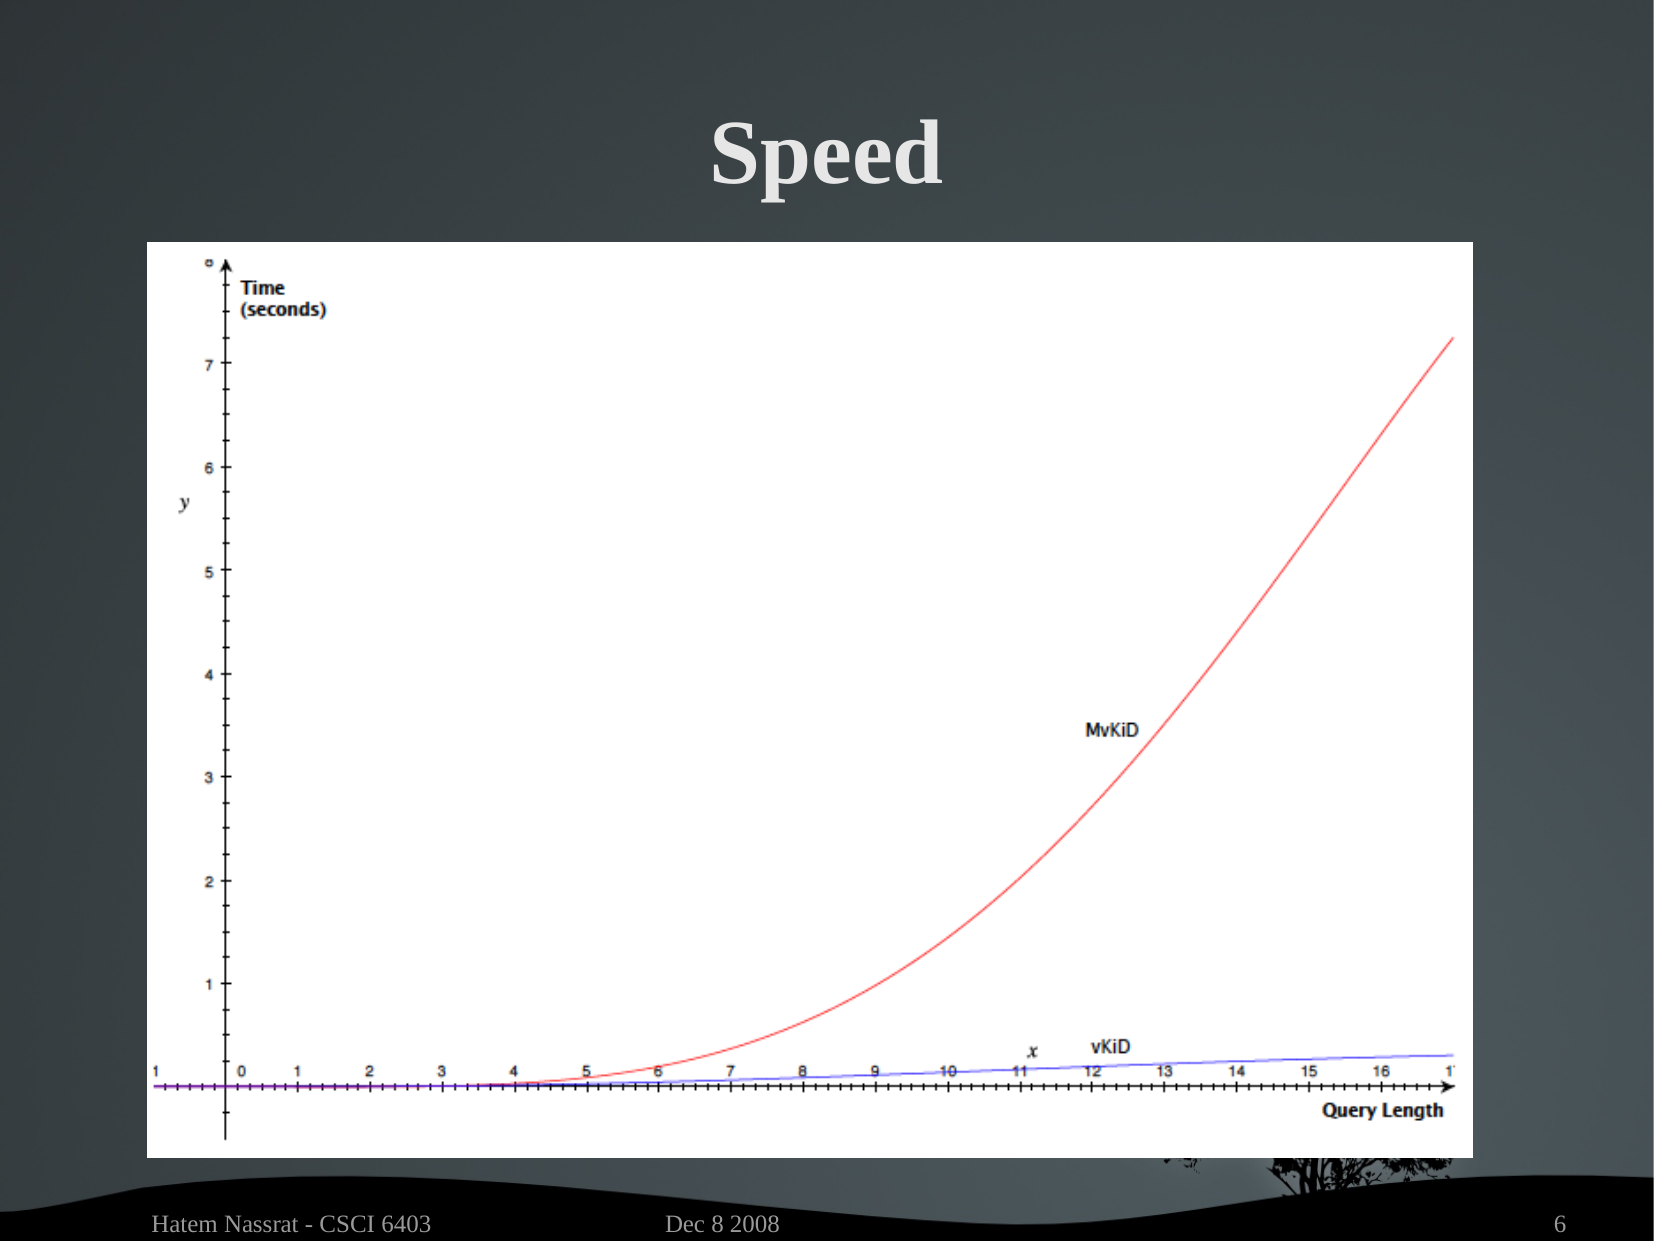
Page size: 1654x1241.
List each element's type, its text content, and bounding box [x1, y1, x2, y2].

title Speed [82, 49, 1571, 257]
picture [0, 0, 1654, 1241]
